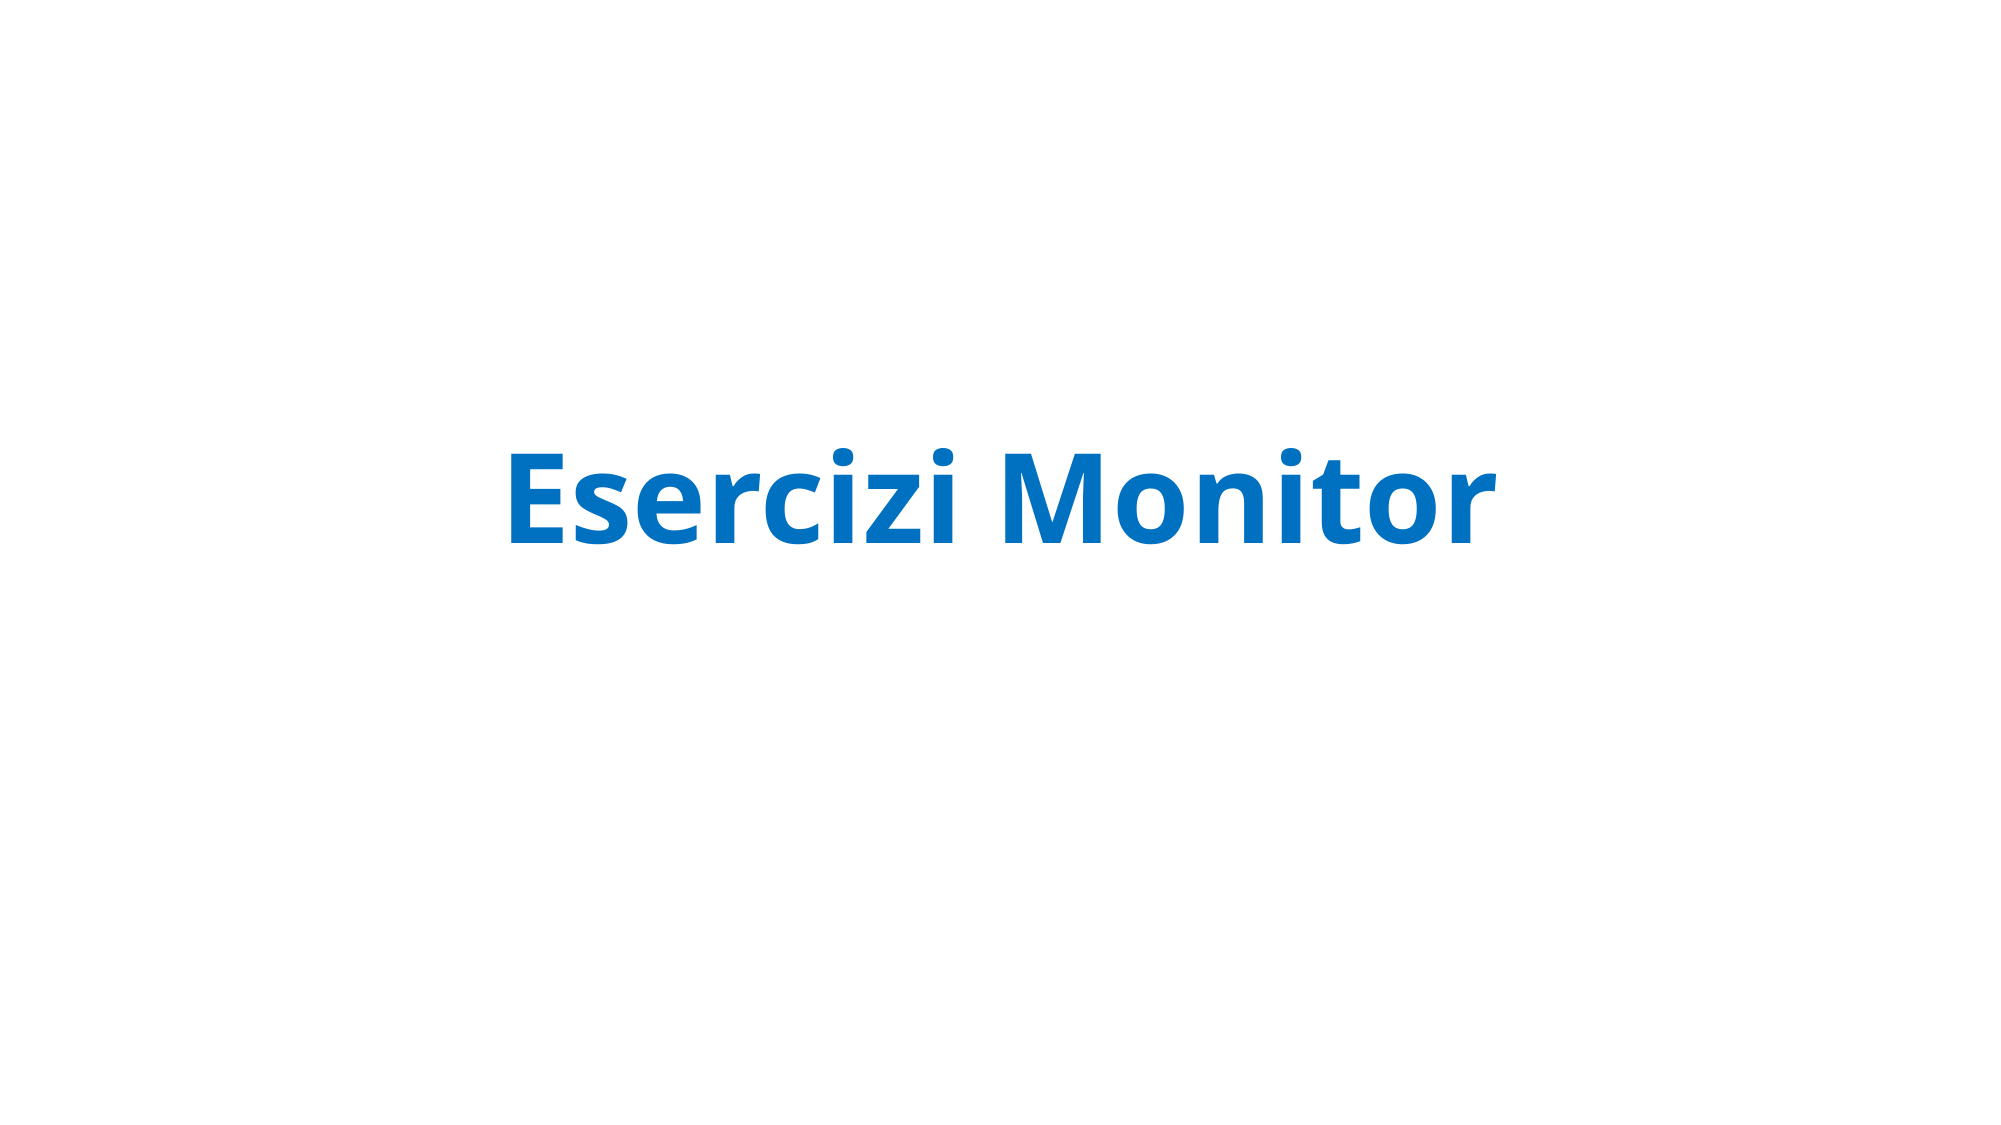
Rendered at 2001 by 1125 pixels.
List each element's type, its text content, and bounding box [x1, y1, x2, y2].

title Esercizi Monitor [249, 184, 1750, 576]
